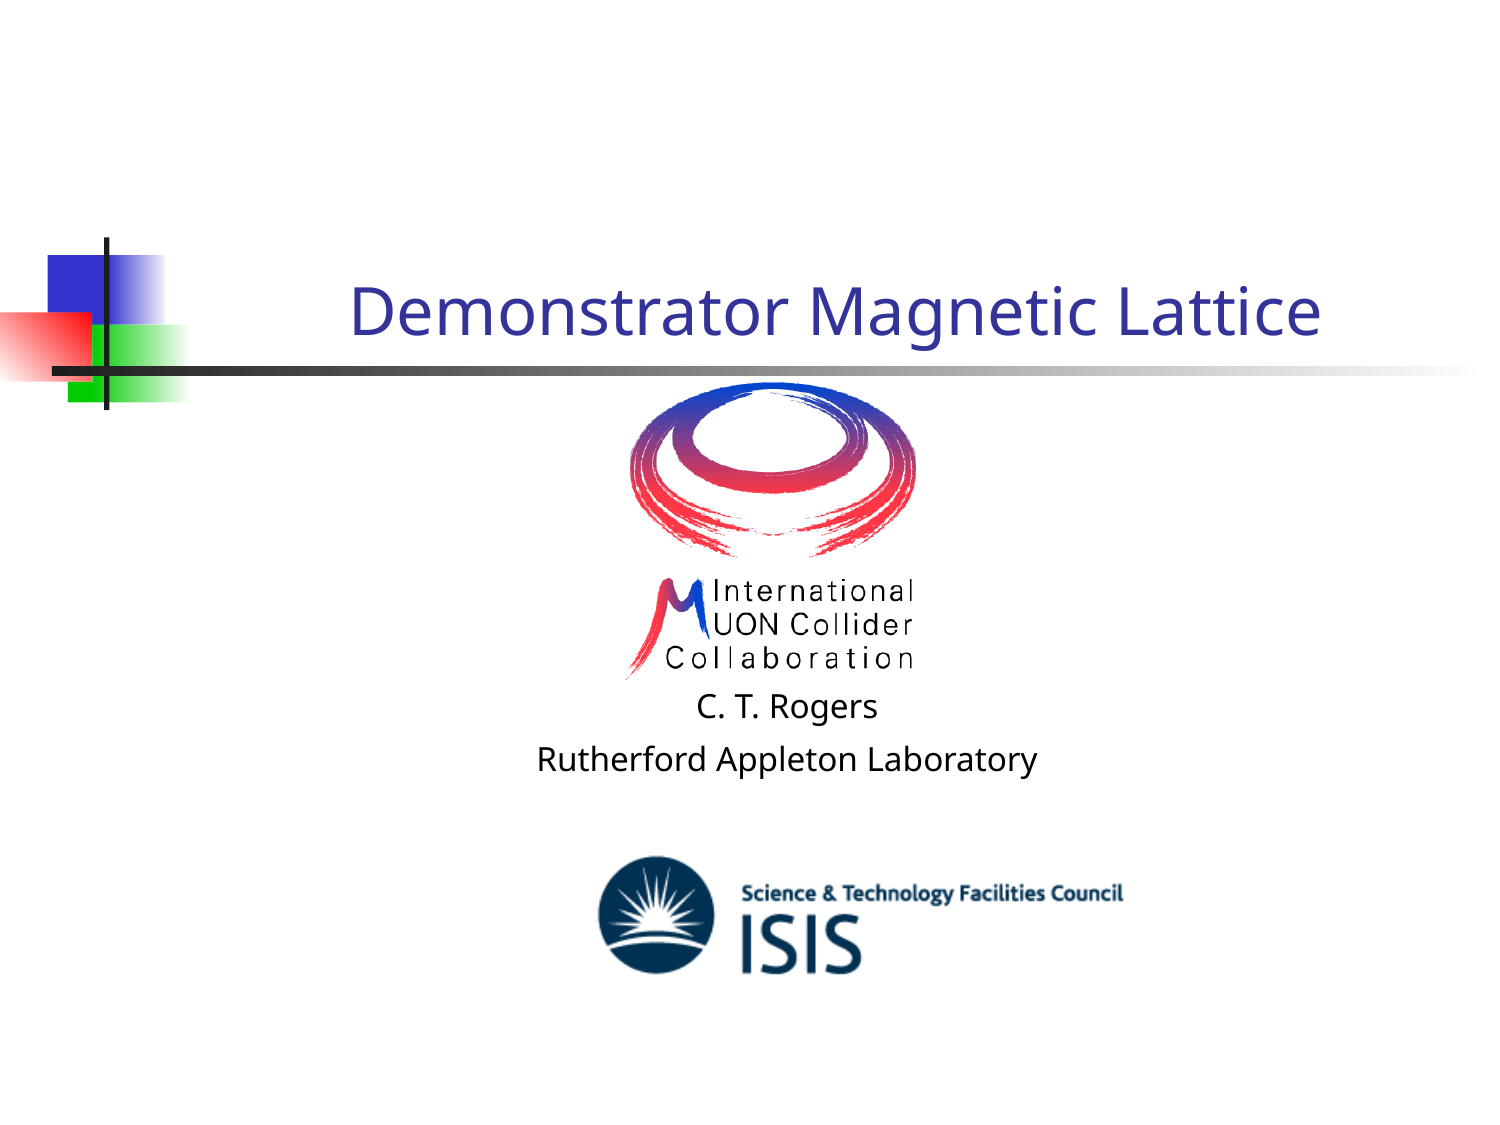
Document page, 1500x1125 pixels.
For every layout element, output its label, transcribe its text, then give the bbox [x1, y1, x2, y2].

picture [574, 835, 1380, 997]
subtitle C. T. Rogers Rutherford Appleton Laboratory [225, 674, 1276, 925]
picture [625, 382, 916, 674]
title Demonstrator Magnetic Lattice [198, 113, 1474, 363]
